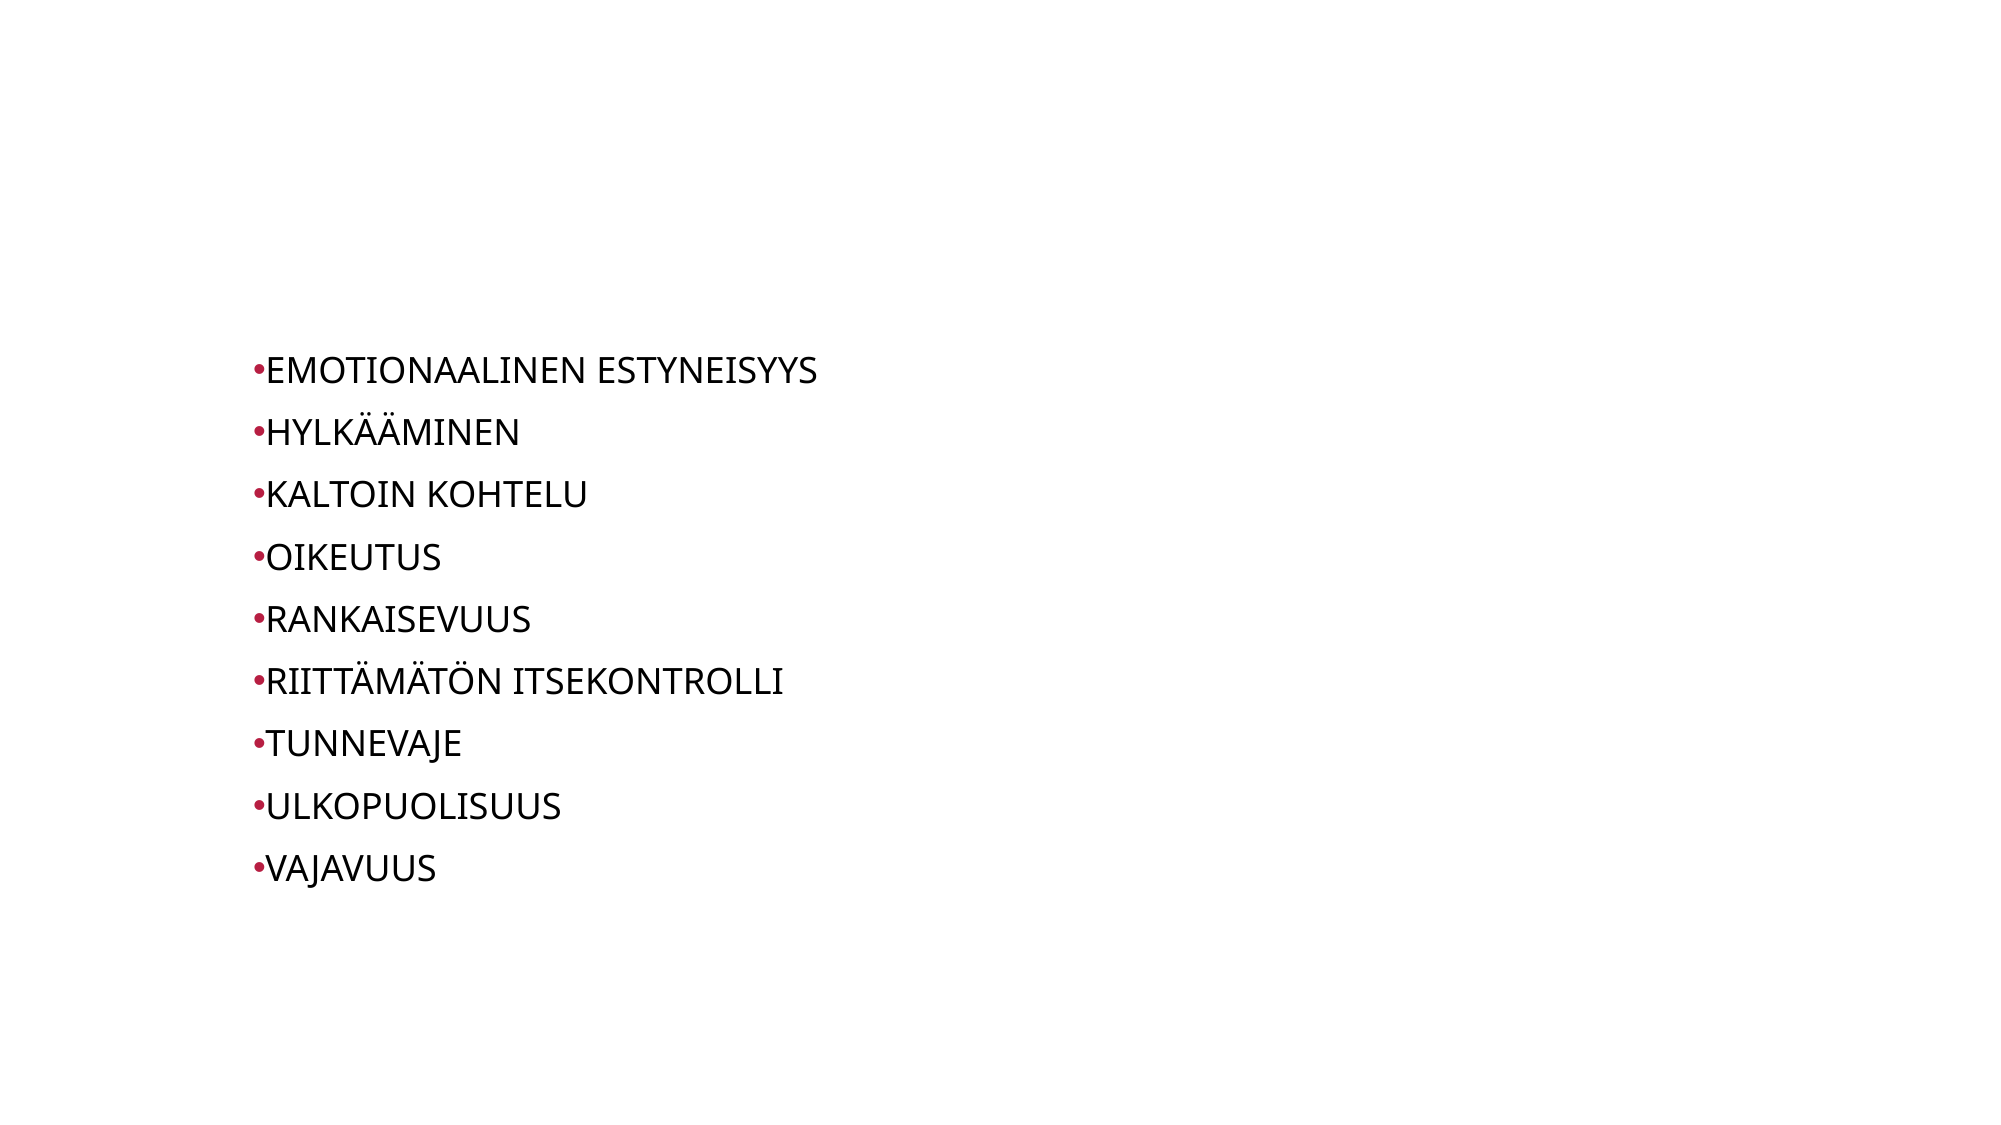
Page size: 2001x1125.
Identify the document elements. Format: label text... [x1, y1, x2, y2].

list EMOTIONAALINEN ESTYNEISYYS HYLKÄÄMINEN KALTOIN KOHTELU OIKEUTUS RANKAISEVUUS RIITTÄMÄTÖN ITSEKONTROLLI TUNNEVAJE ULKOPUOLISUUS VAJAVUUS [238, 330, 1814, 897]
